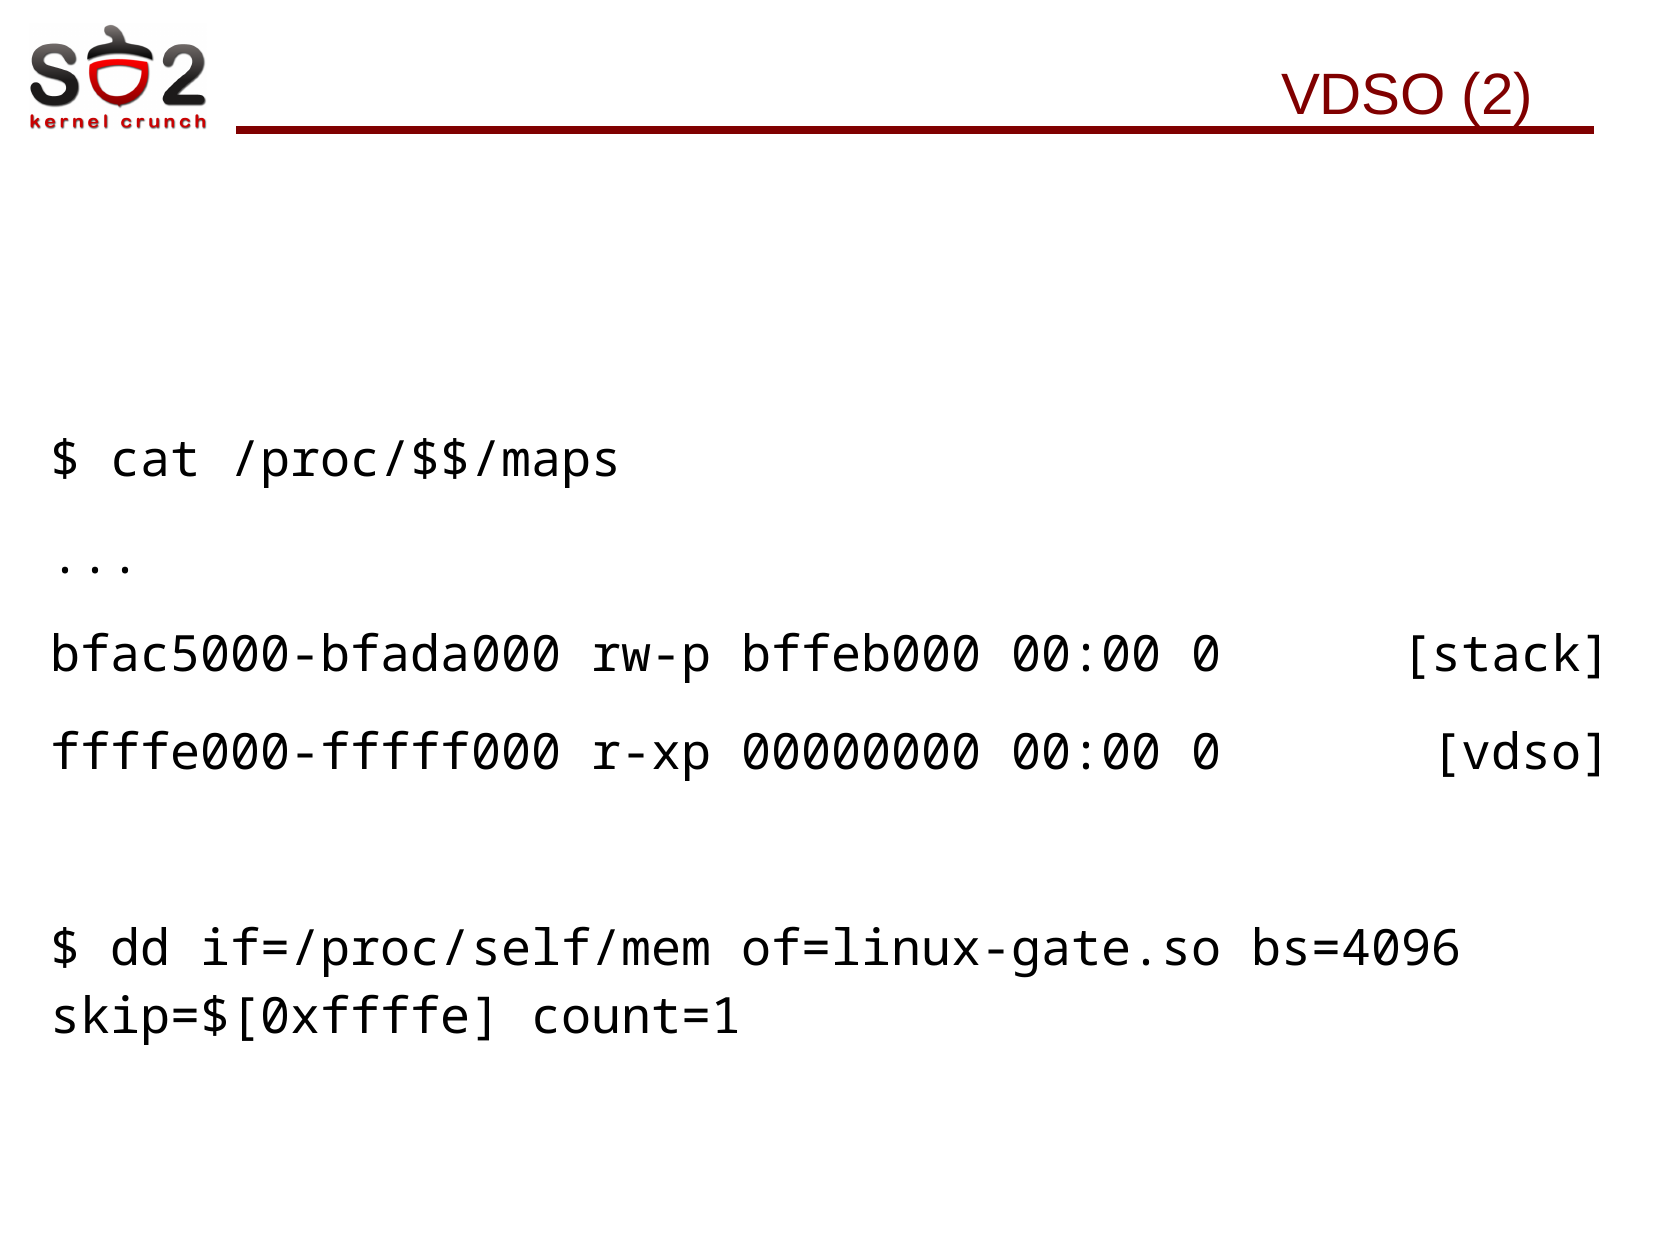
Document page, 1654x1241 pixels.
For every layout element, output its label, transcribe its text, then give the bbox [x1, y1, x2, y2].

title VDSO (2) [121, 11, 1534, 178]
list $ cat /proc/$$/maps ... bfac5000-bfada000 rw-p bffeb000 00:00 0 [stack] ffffe000-fffff000 r-xp 00000000 00:00 0 [vdso] $ dd if=/proc/self/mem of=linux-gate.so bs=4096 skip=$[0xffffe] count=1 [50, 344, 1629, 1126]
picture [29, 23, 121, 130]
